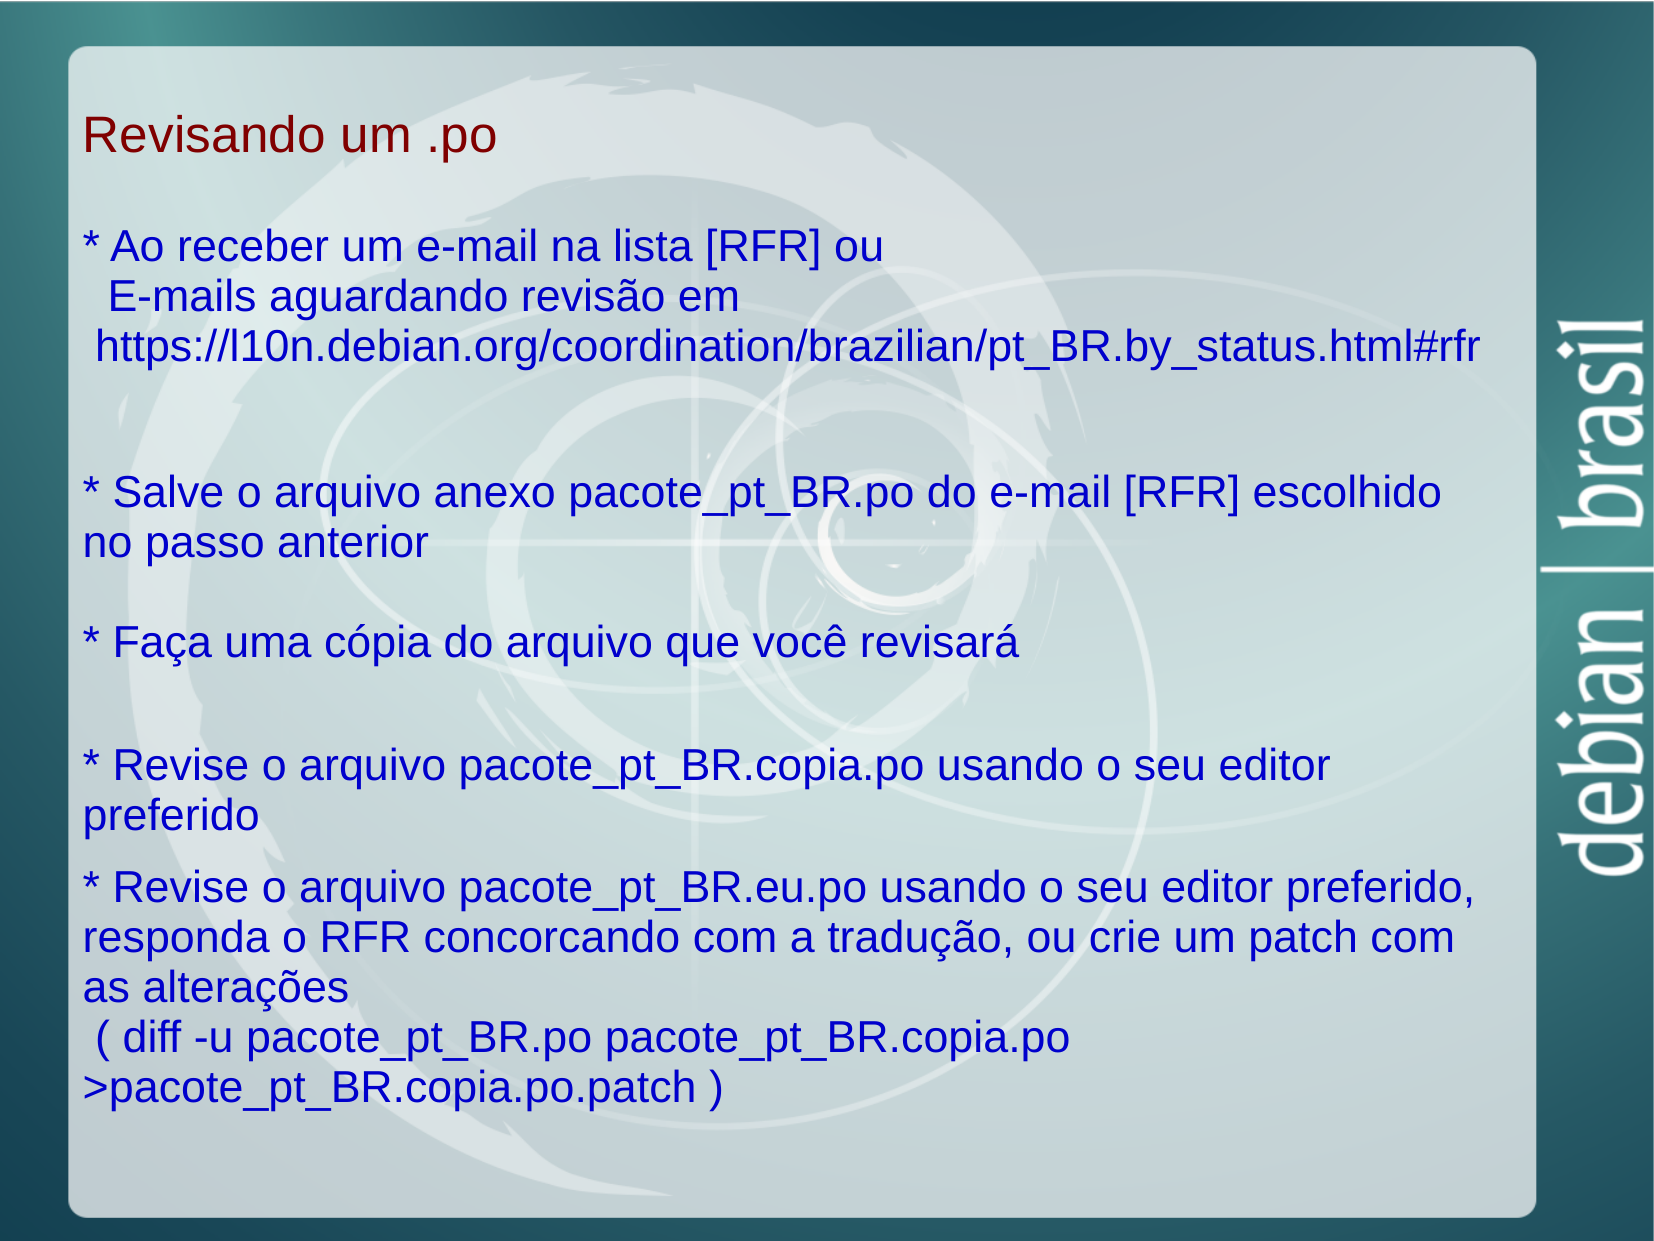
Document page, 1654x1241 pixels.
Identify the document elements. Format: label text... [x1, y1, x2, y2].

list Revisando um .po * Ao receber um e-mail na lista [RFR] ou E-mails aguardando revisão em https://l10n.debian.org/coordination/brazilian/pt_BR.by_status.html#rfr * Salve o arquivo anexo pacote_pt_BR.po do e-mail [RFR] escolhido no passo anterior * Faça uma cópia do arquivo que você revisará * Revise o arquivo pacote_pt_BR.copia.po usando o seu editor preferido * Revise o arquivo pacote_pt_BR.eu.po usando o seu editor preferido, responda o RFR concorcando com a tradução, ou crie um patch com as alterações ( diff -u pacote_pt_BR.po pacote_pt_BR.copia.po >pacote_pt_BR.copia.po.patch ) [82, 106, 1501, 1205]
picture [0, 0, 1654, 1241]
